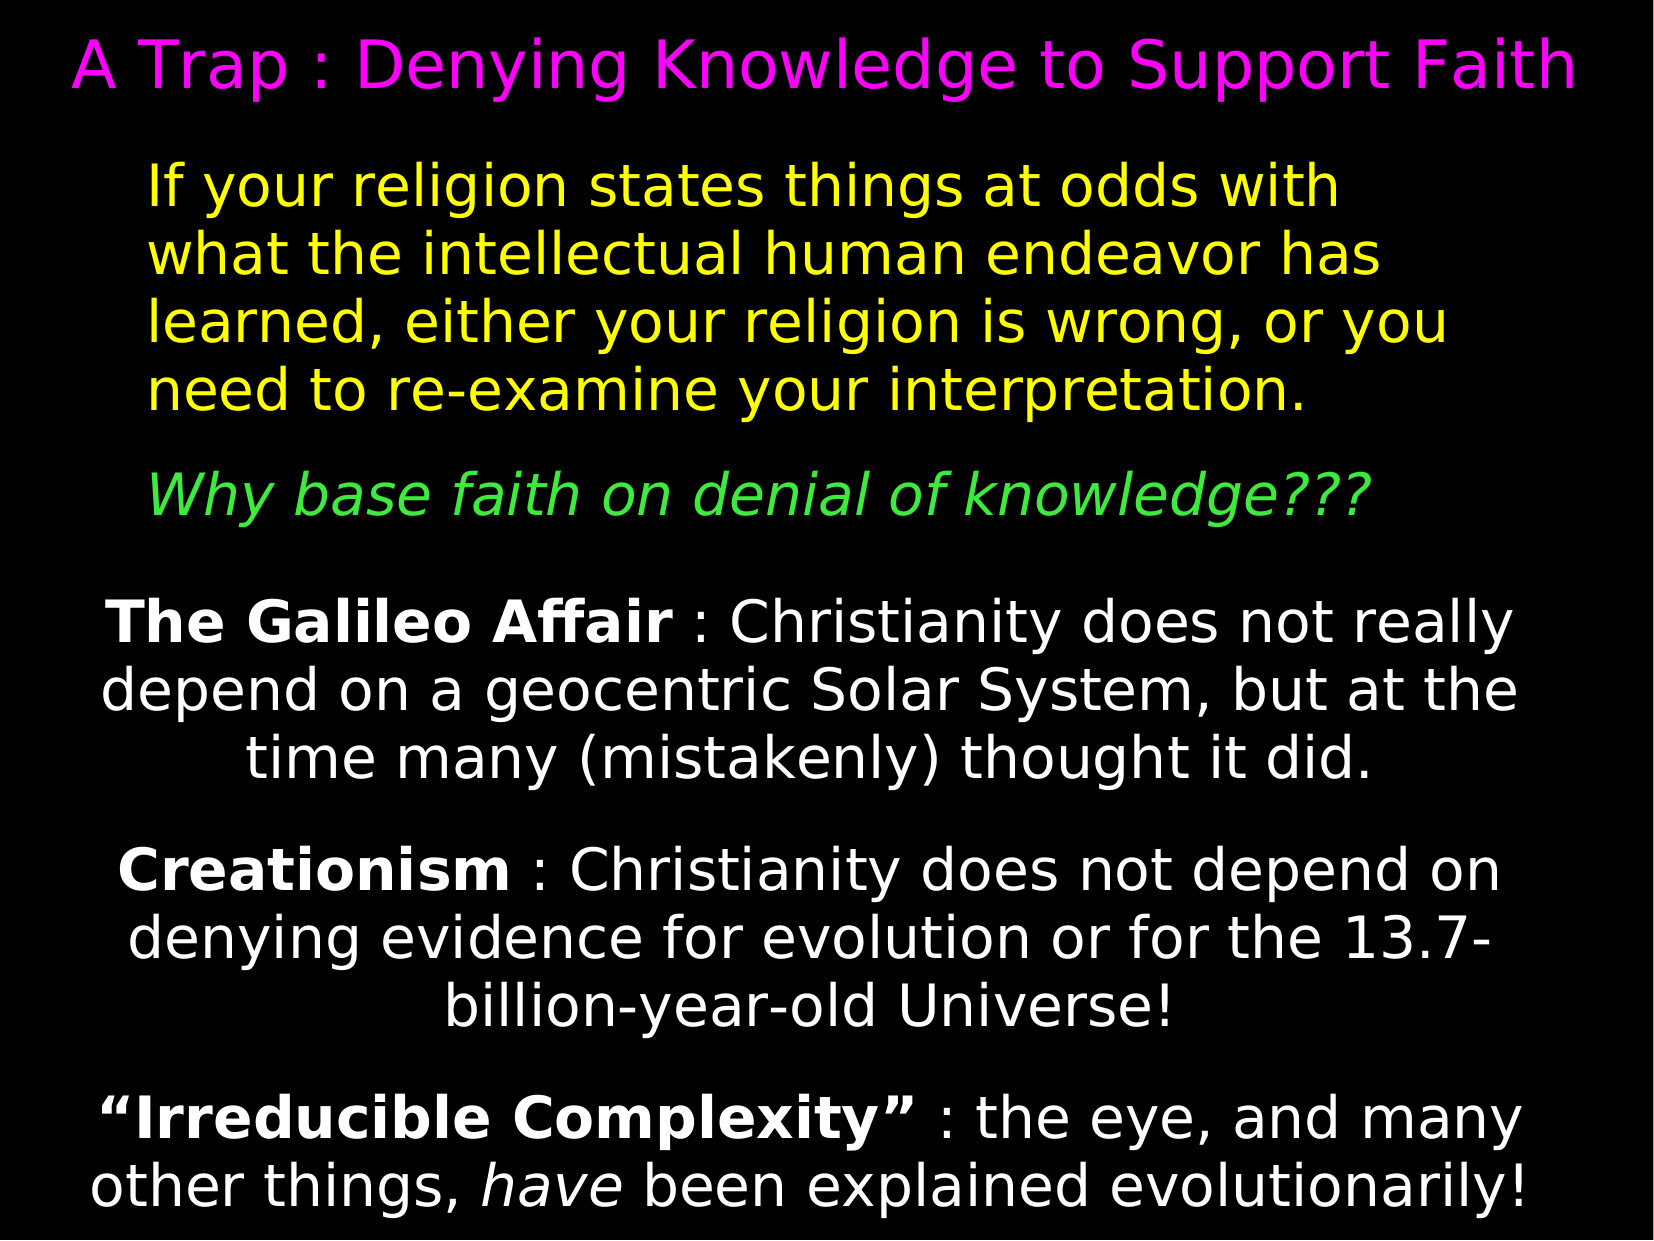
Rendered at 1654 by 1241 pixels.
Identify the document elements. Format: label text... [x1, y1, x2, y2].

text_box A Trap : Denying Knowledge to Support Faith [56, 18, 1595, 112]
text_box The Galileo Affair : Christianity does not really depend on a geocentric Solar System, but at the time many (mistakenly) thought it did. Creationism : Christianity does not depend on denying evidence for evolution or for the 13.7-billion-year-old Universe! “Irreducible Complexity” : the eye, and many other things, have been explained evolutionarily! [75, 581, 1576, 1228]
text_box If your religion states things at odds with what the intellectual human endeavor has learned, either your religion is wrong, or you need to re-examine your interpretation. Why base faith on denial of knowledge??? [131, 145, 1478, 537]
